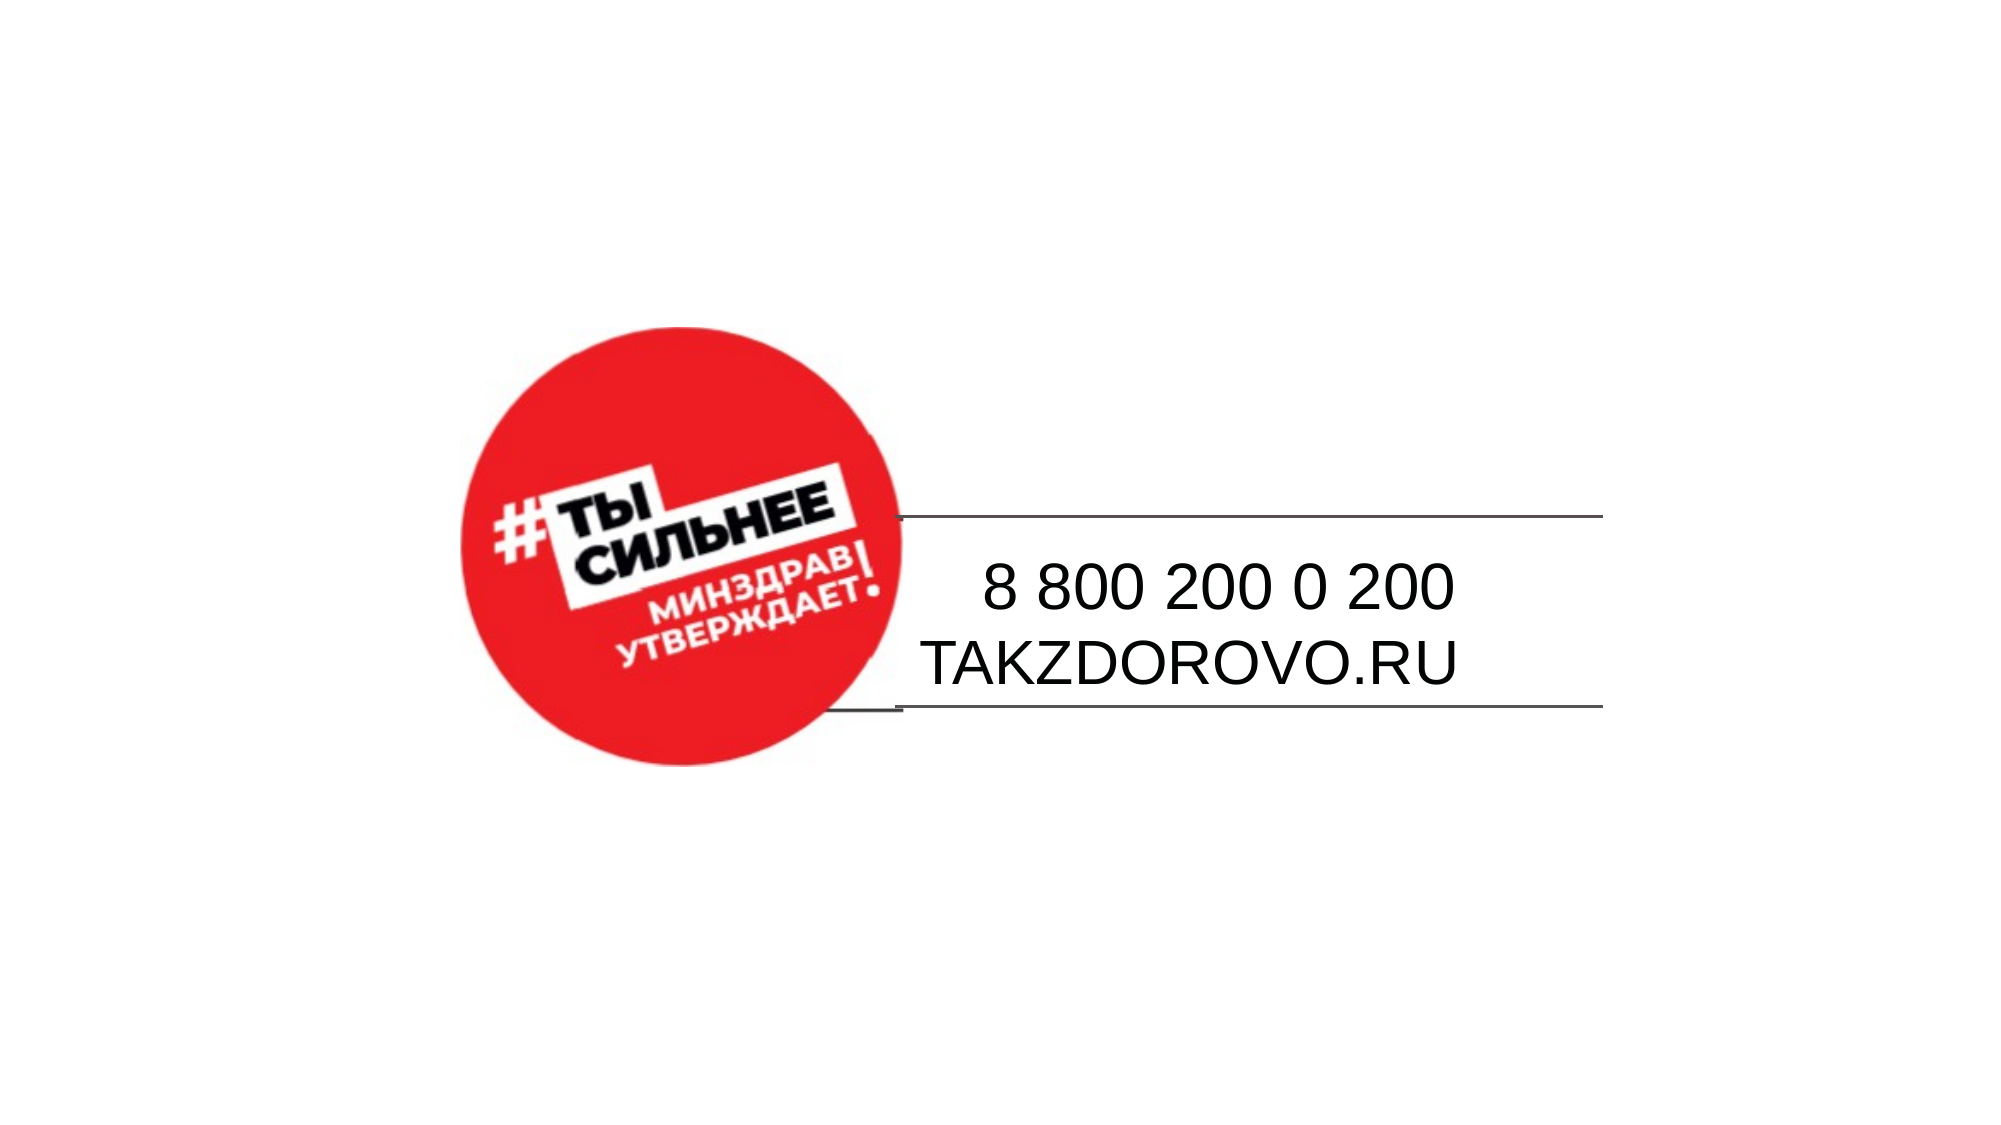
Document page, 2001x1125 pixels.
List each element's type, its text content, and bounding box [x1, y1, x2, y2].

text_box [460, 327, 904, 768]
text_box 8 800 200 0 200 TAKZDOROVO.RU [917, 543, 1552, 698]
